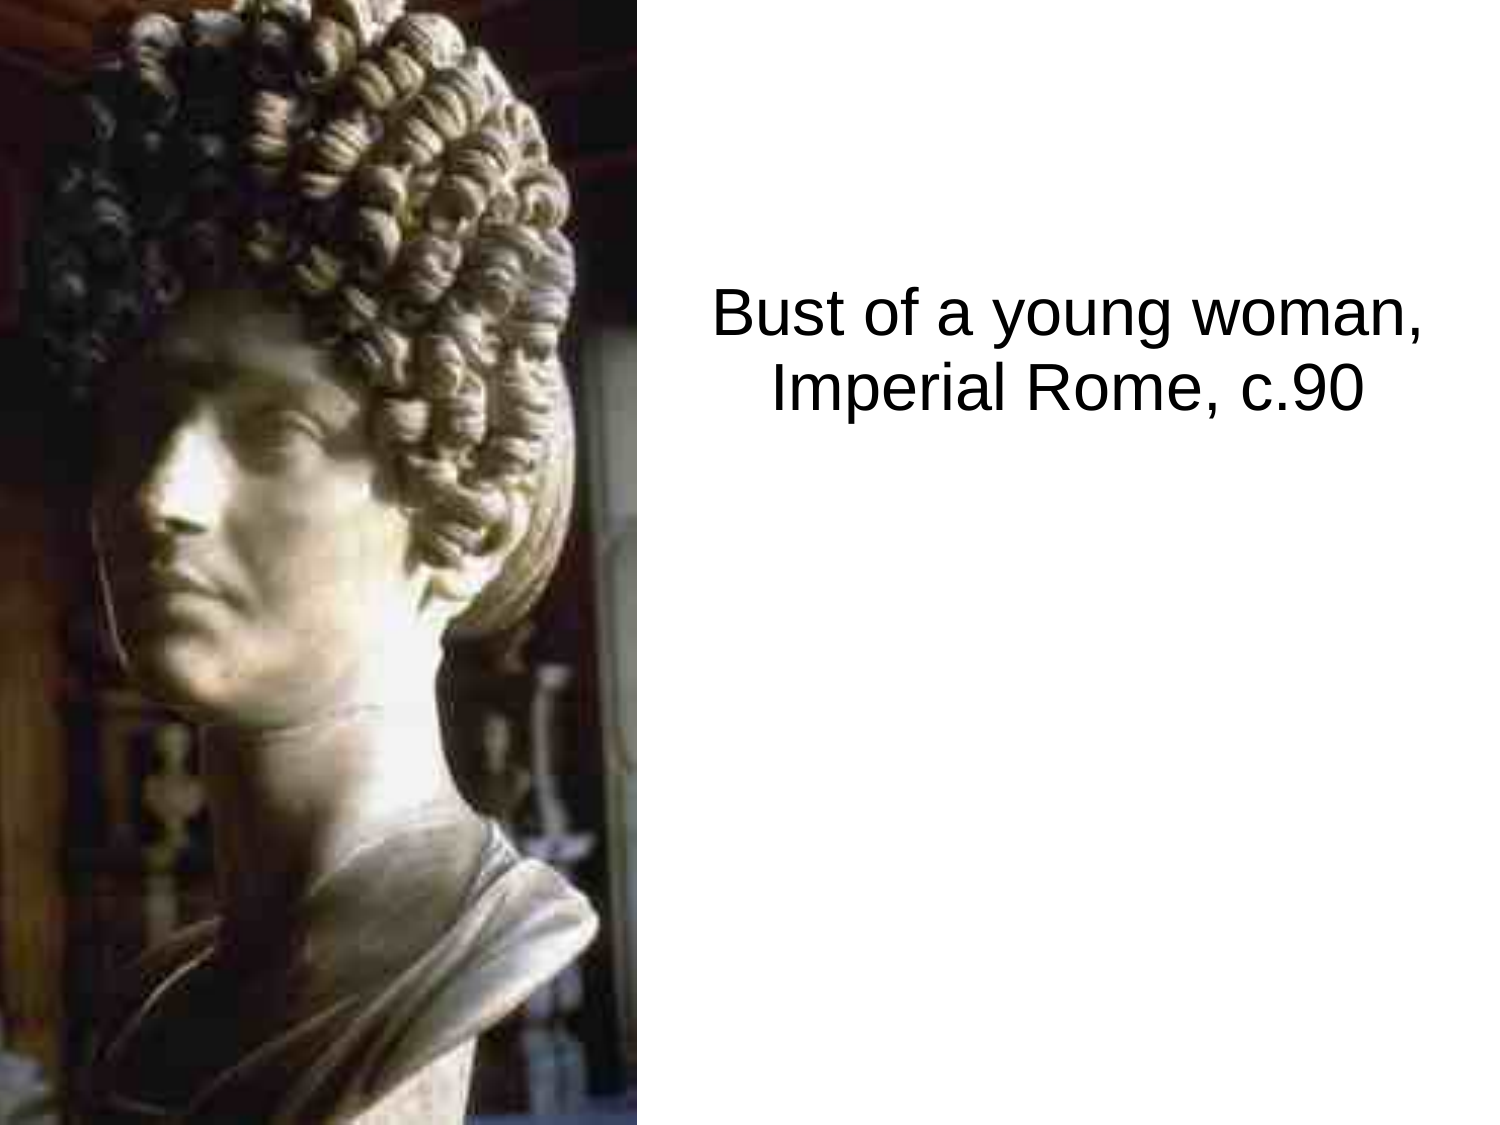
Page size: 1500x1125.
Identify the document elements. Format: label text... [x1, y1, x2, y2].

picture [0, 0, 637, 1125]
title Bust of a young woman, Imperial Rome, c.90 [637, 0, 1500, 700]
